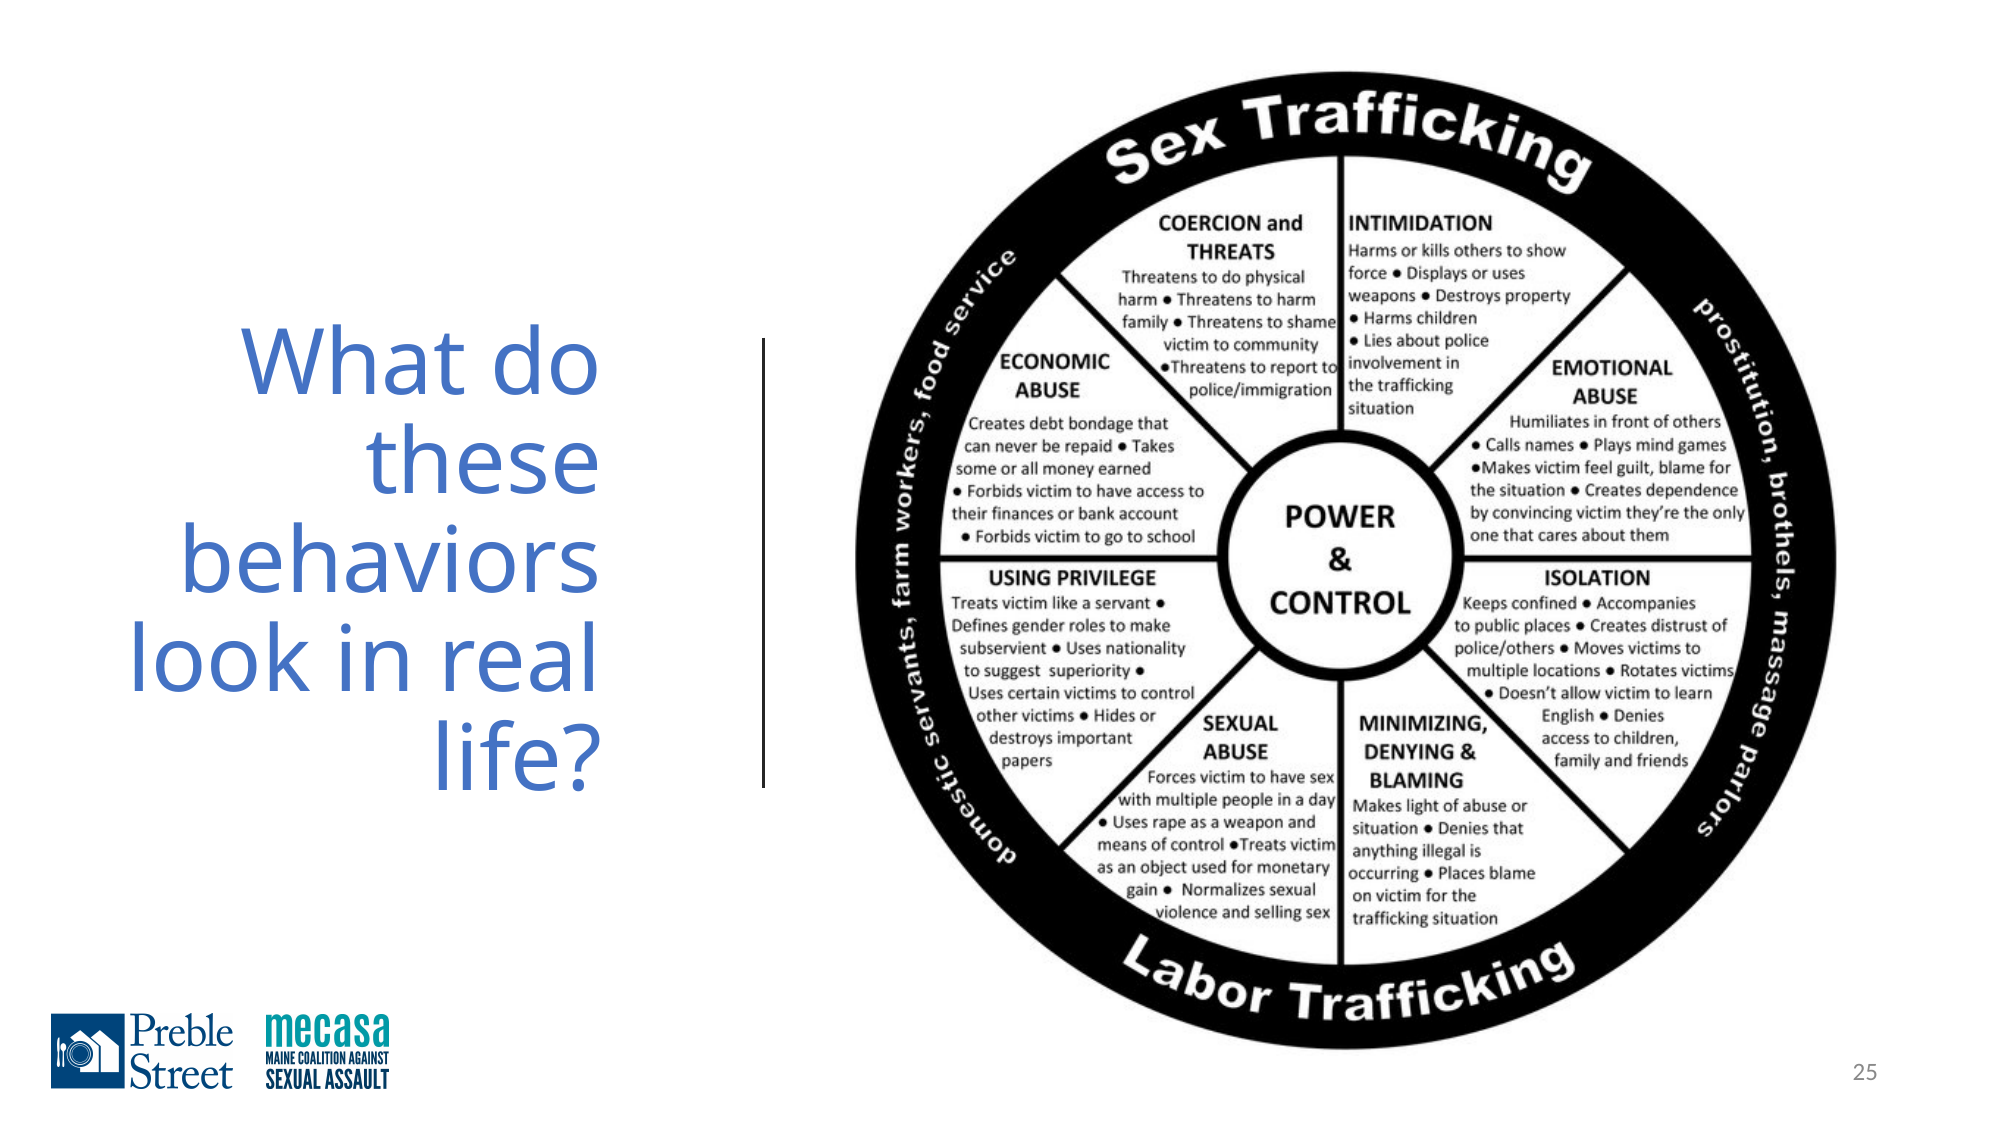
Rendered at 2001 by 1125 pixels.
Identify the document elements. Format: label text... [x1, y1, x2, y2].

picture [854, 69, 1838, 1056]
slide_number 25 [1837, 1040, 1966, 1100]
text_box What do these behaviors look in real life? [112, 158, 711, 967]
